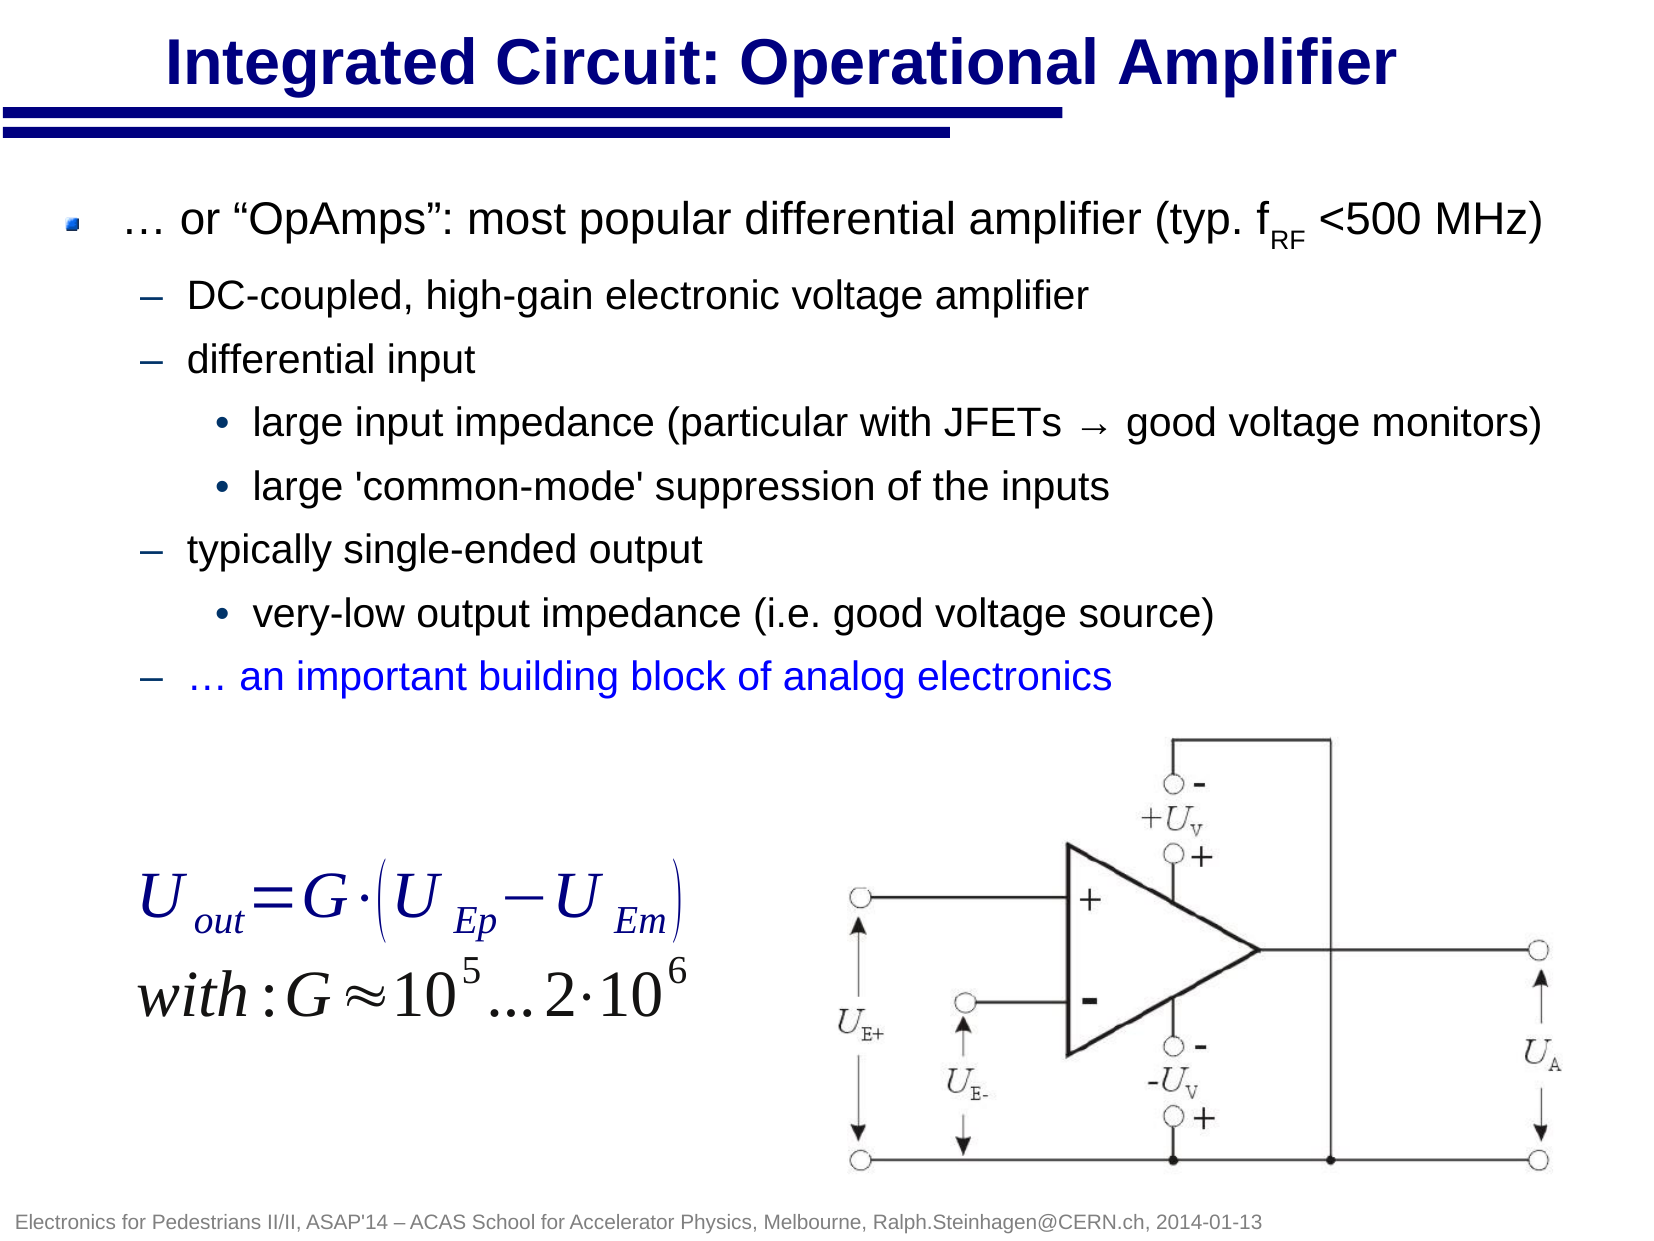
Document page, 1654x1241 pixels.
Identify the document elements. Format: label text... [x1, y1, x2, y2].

chart [119, 855, 703, 1033]
title Integrated Circuit: Operational Amplifier [165, 0, 1632, 124]
list … or “OpAmps”: most popular differential amplifier (typ. fRF <500 MHz) DC-coupled, high-gain electronic voltage amplifier differential input large input impedance (particular with JFETs → good voltage monitors) large 'common-mode' suppression of the inputs typically single-ended output very-low output impedance (i.e. good voltage source) … an important building block of analog electronics [65, 192, 1628, 1205]
